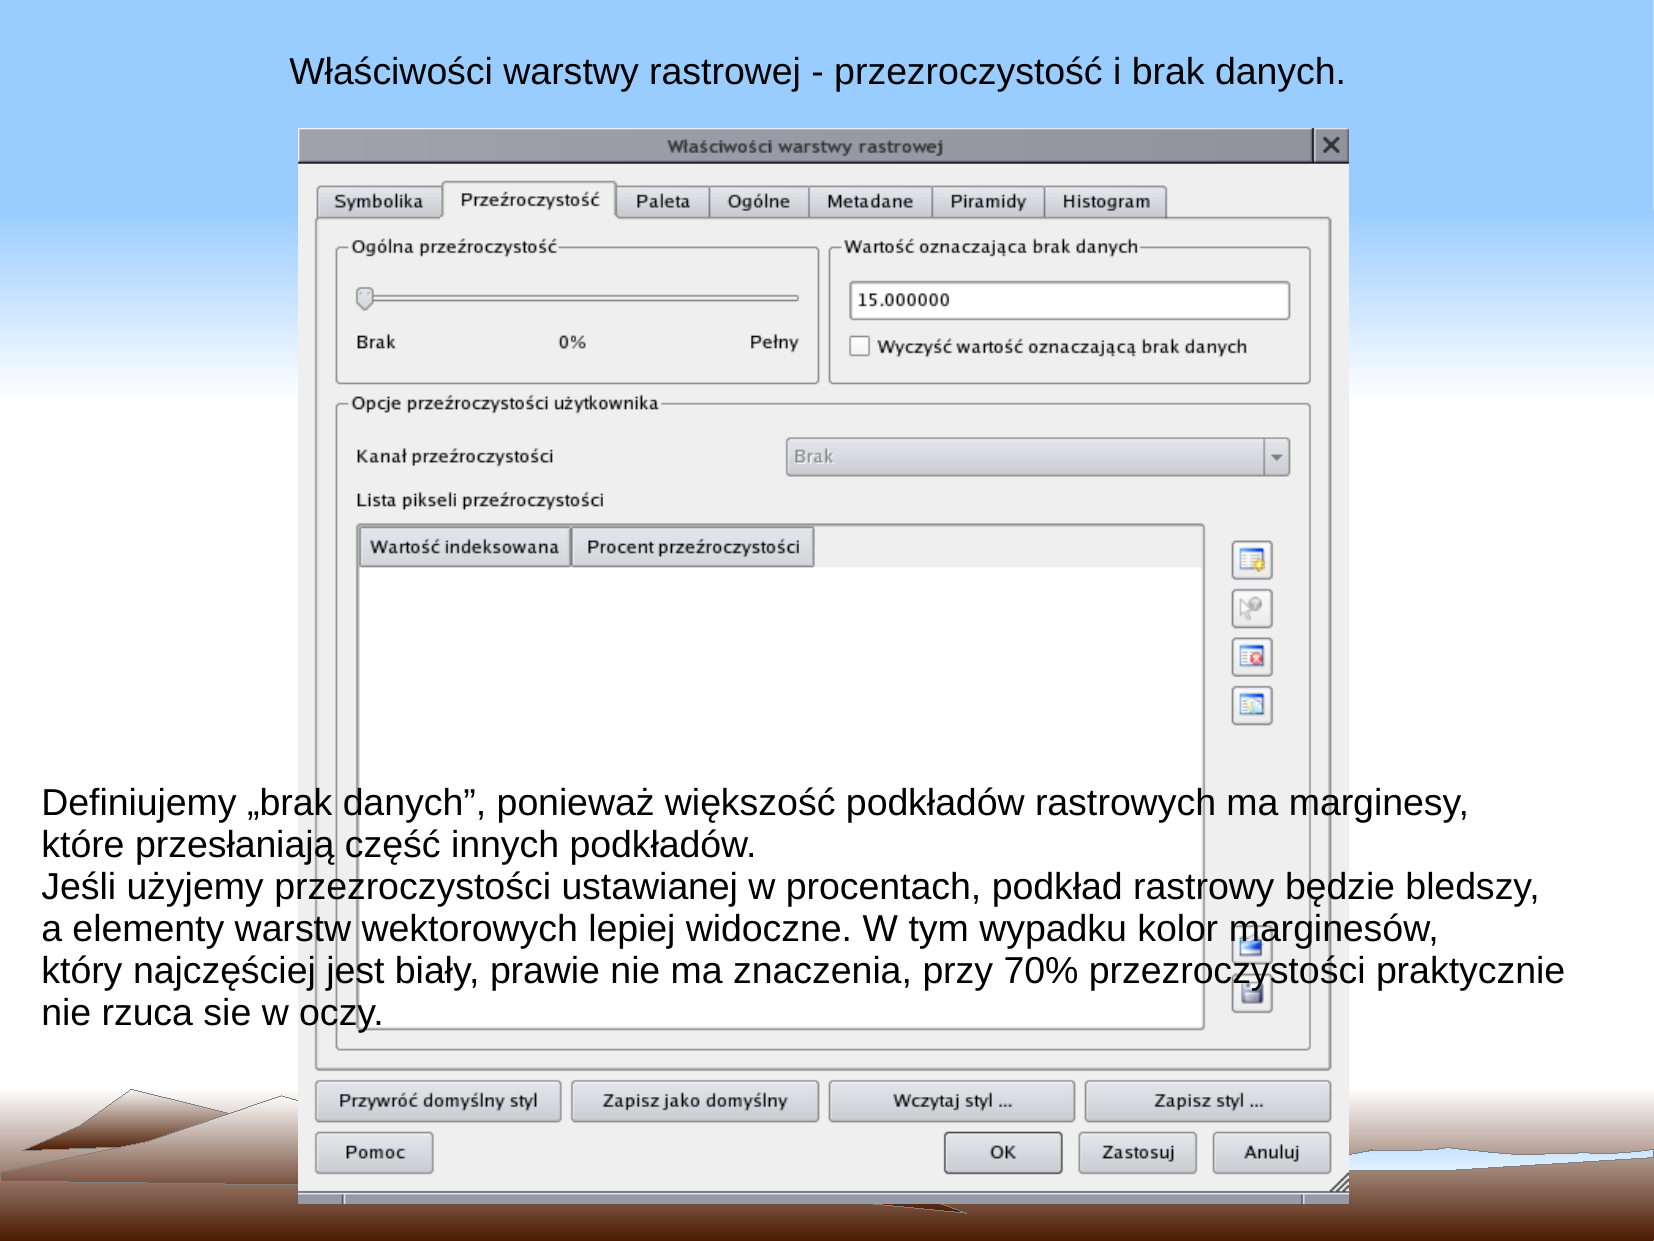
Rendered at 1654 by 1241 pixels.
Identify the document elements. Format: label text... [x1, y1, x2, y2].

text_box Właściwości warstwy rastrowej - przezroczystość i brak danych. [274, 43, 1364, 101]
picture [298, 1041, 1349, 1204]
text_box Definiujemy „brak danych”, ponieważ większość podkładów rastrowych ma marginesy, które przesłaniają część innych podkładów. Jeśli użyjemy przezroczystości ustawianej w procentach, podkład rastrowy będzie bledszy, a elementy warstw wektorowych lepiej widoczne. W tym wypadku kolor marginesów, który najczęściej jest biały, prawie nie ma znaczenia, przy 70% przezroczystości praktycznie nie rzuca sie w oczy. [26, 774, 1585, 1041]
picture [298, 128, 1349, 774]
